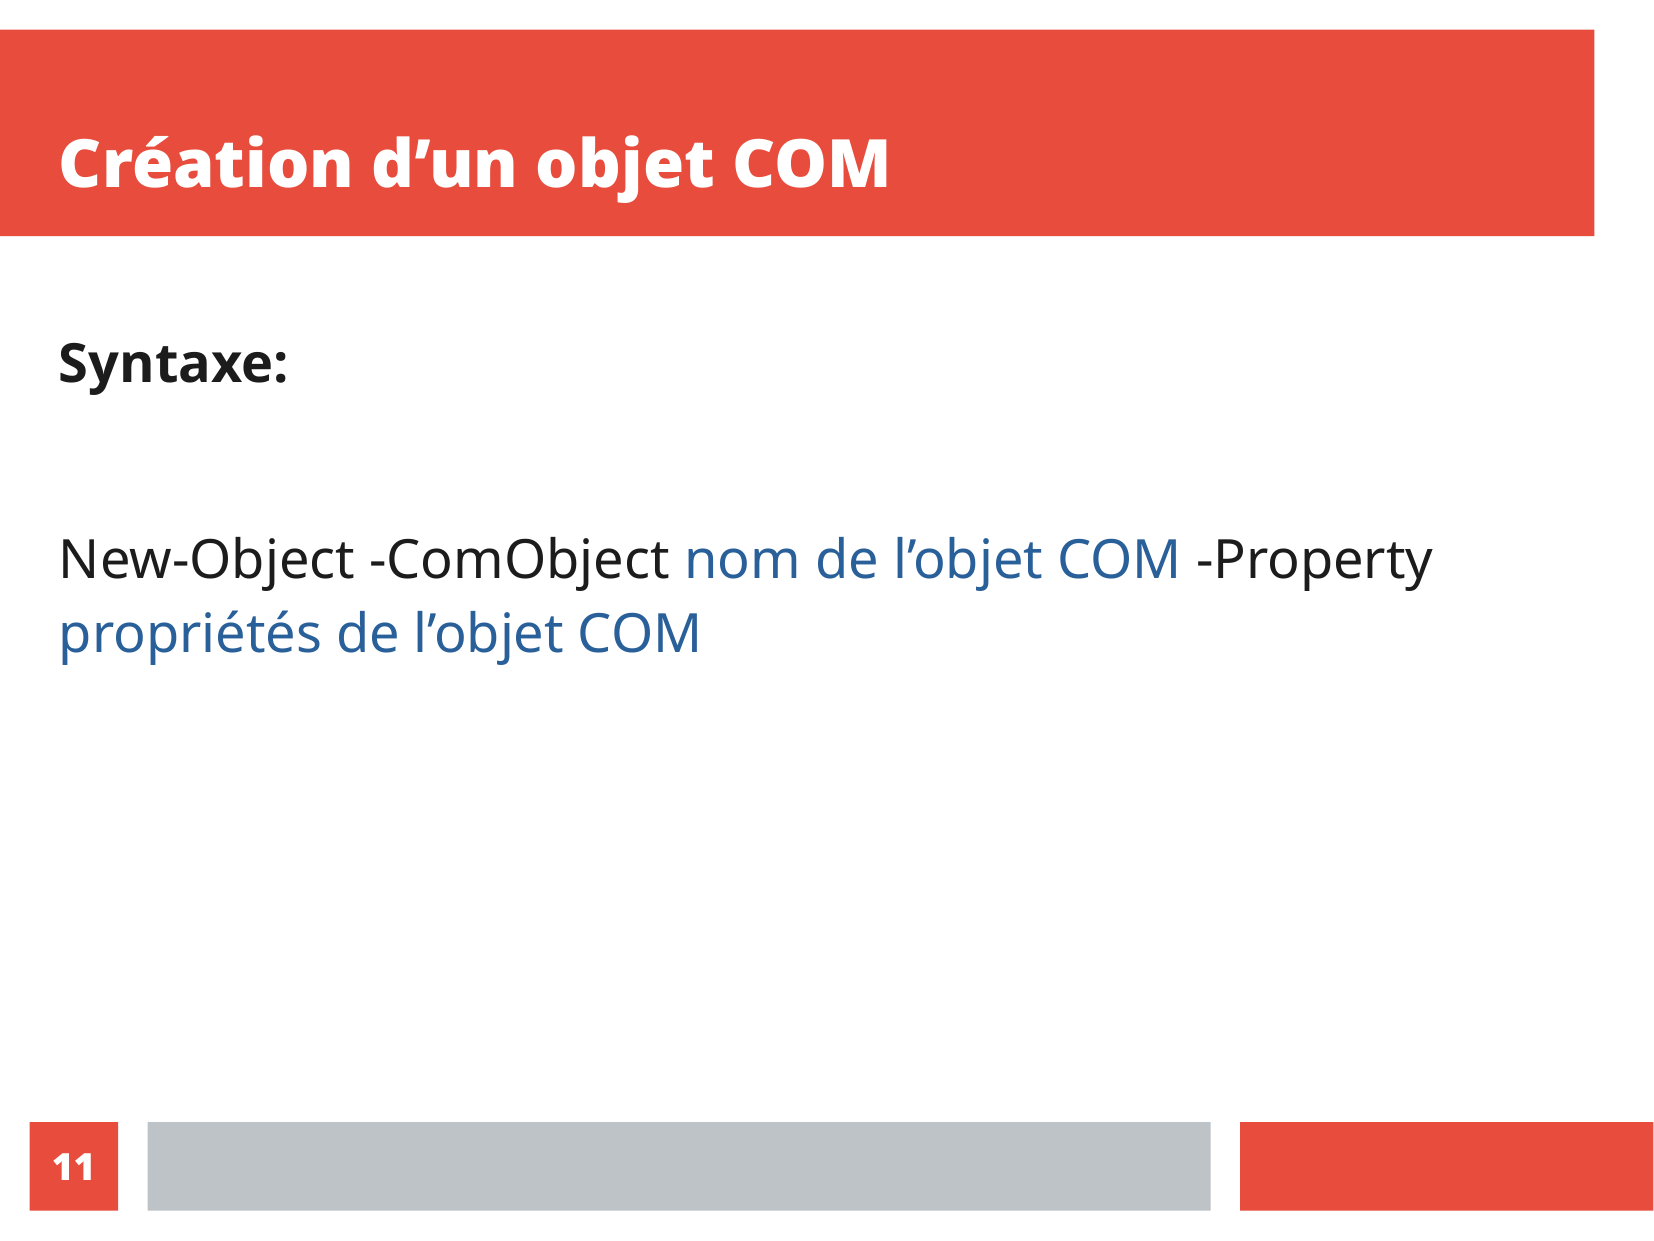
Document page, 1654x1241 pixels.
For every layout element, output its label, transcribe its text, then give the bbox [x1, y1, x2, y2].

title Création d’un objet COM [59, 59, 1595, 207]
list Syntaxe: New-Object -ComObject nom de l’objet COM -Property propriétés de l’objet COM [59, 324, 1565, 1093]
